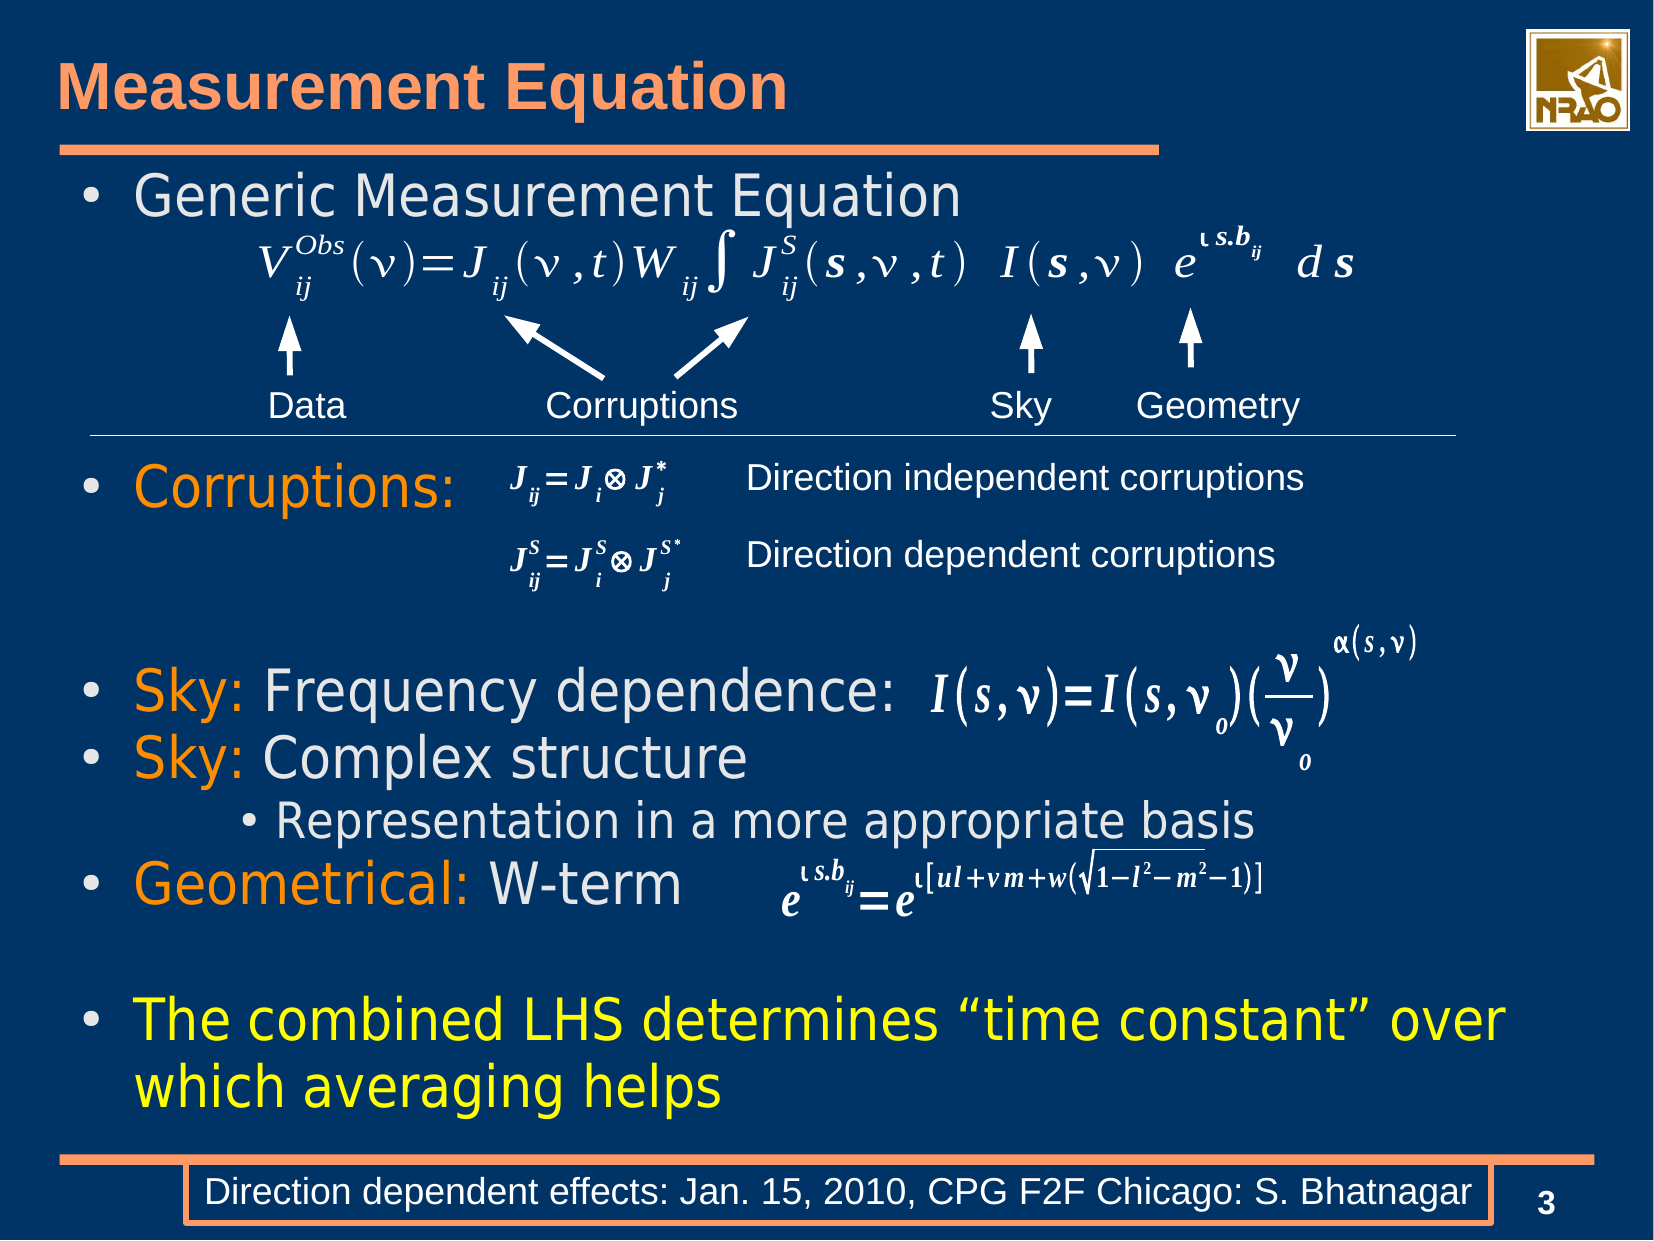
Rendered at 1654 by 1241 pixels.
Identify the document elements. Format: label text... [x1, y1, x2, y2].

text_box Data Corruptions Sky Geometry [252, 377, 1318, 434]
chart [497, 447, 679, 510]
chart [918, 612, 1429, 781]
picture [1526, 29, 1630, 131]
title Measurement Equation [56, 34, 1489, 139]
list Generic Measurement Equation Corruptions: Sky: Frequency dependence: Sky: Complex structure Representation in a more appropriate basis Geometrical: W-term The combined LHS determines “time constant” over which averaging helps [63, 162, 1601, 1140]
text_box Direction dependent corruptions [731, 526, 1291, 584]
chart [497, 530, 691, 594]
chart [767, 845, 1272, 932]
chart [243, 213, 1367, 303]
text_box Direction independent corruptions [731, 449, 1320, 507]
